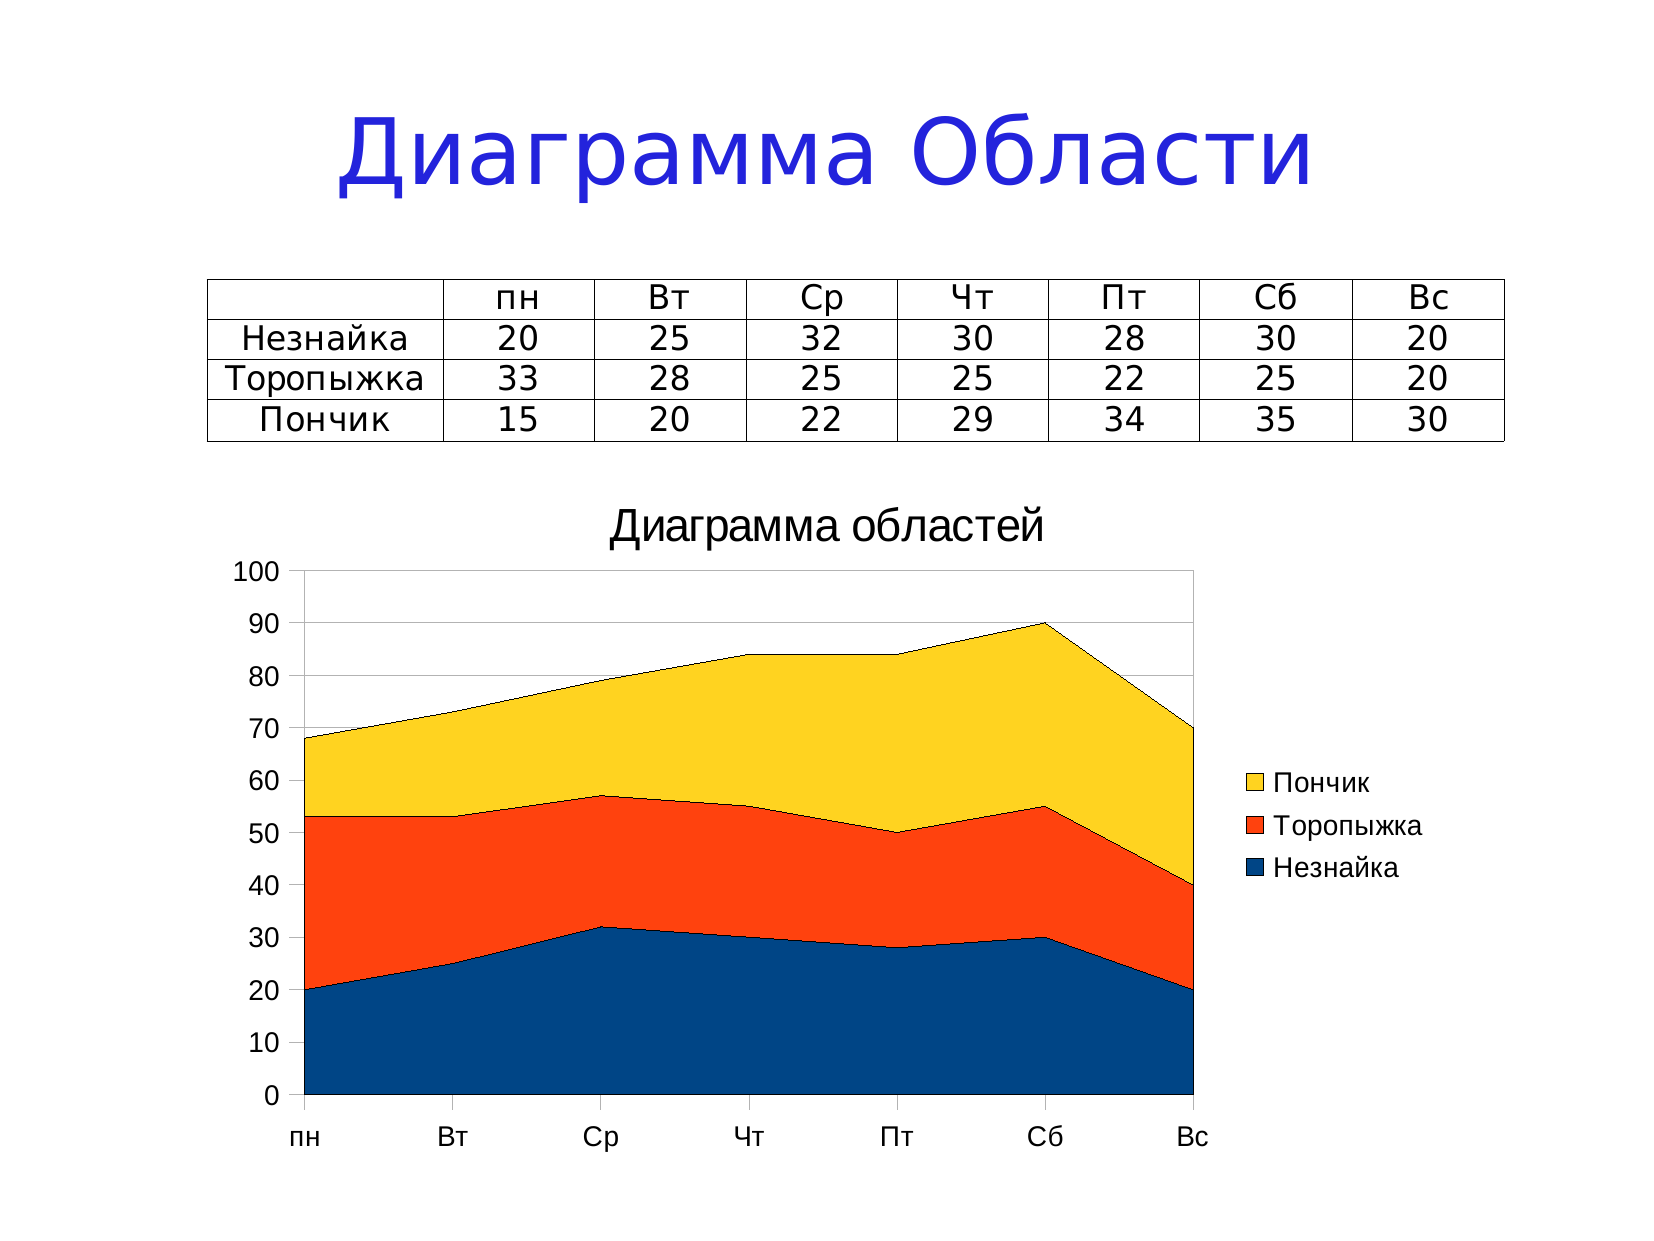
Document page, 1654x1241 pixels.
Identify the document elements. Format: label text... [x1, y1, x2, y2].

title Диаграмма Области [82, 56, 1571, 250]
chart [206, 279, 1506, 444]
chart [206, 472, 1506, 1181]
